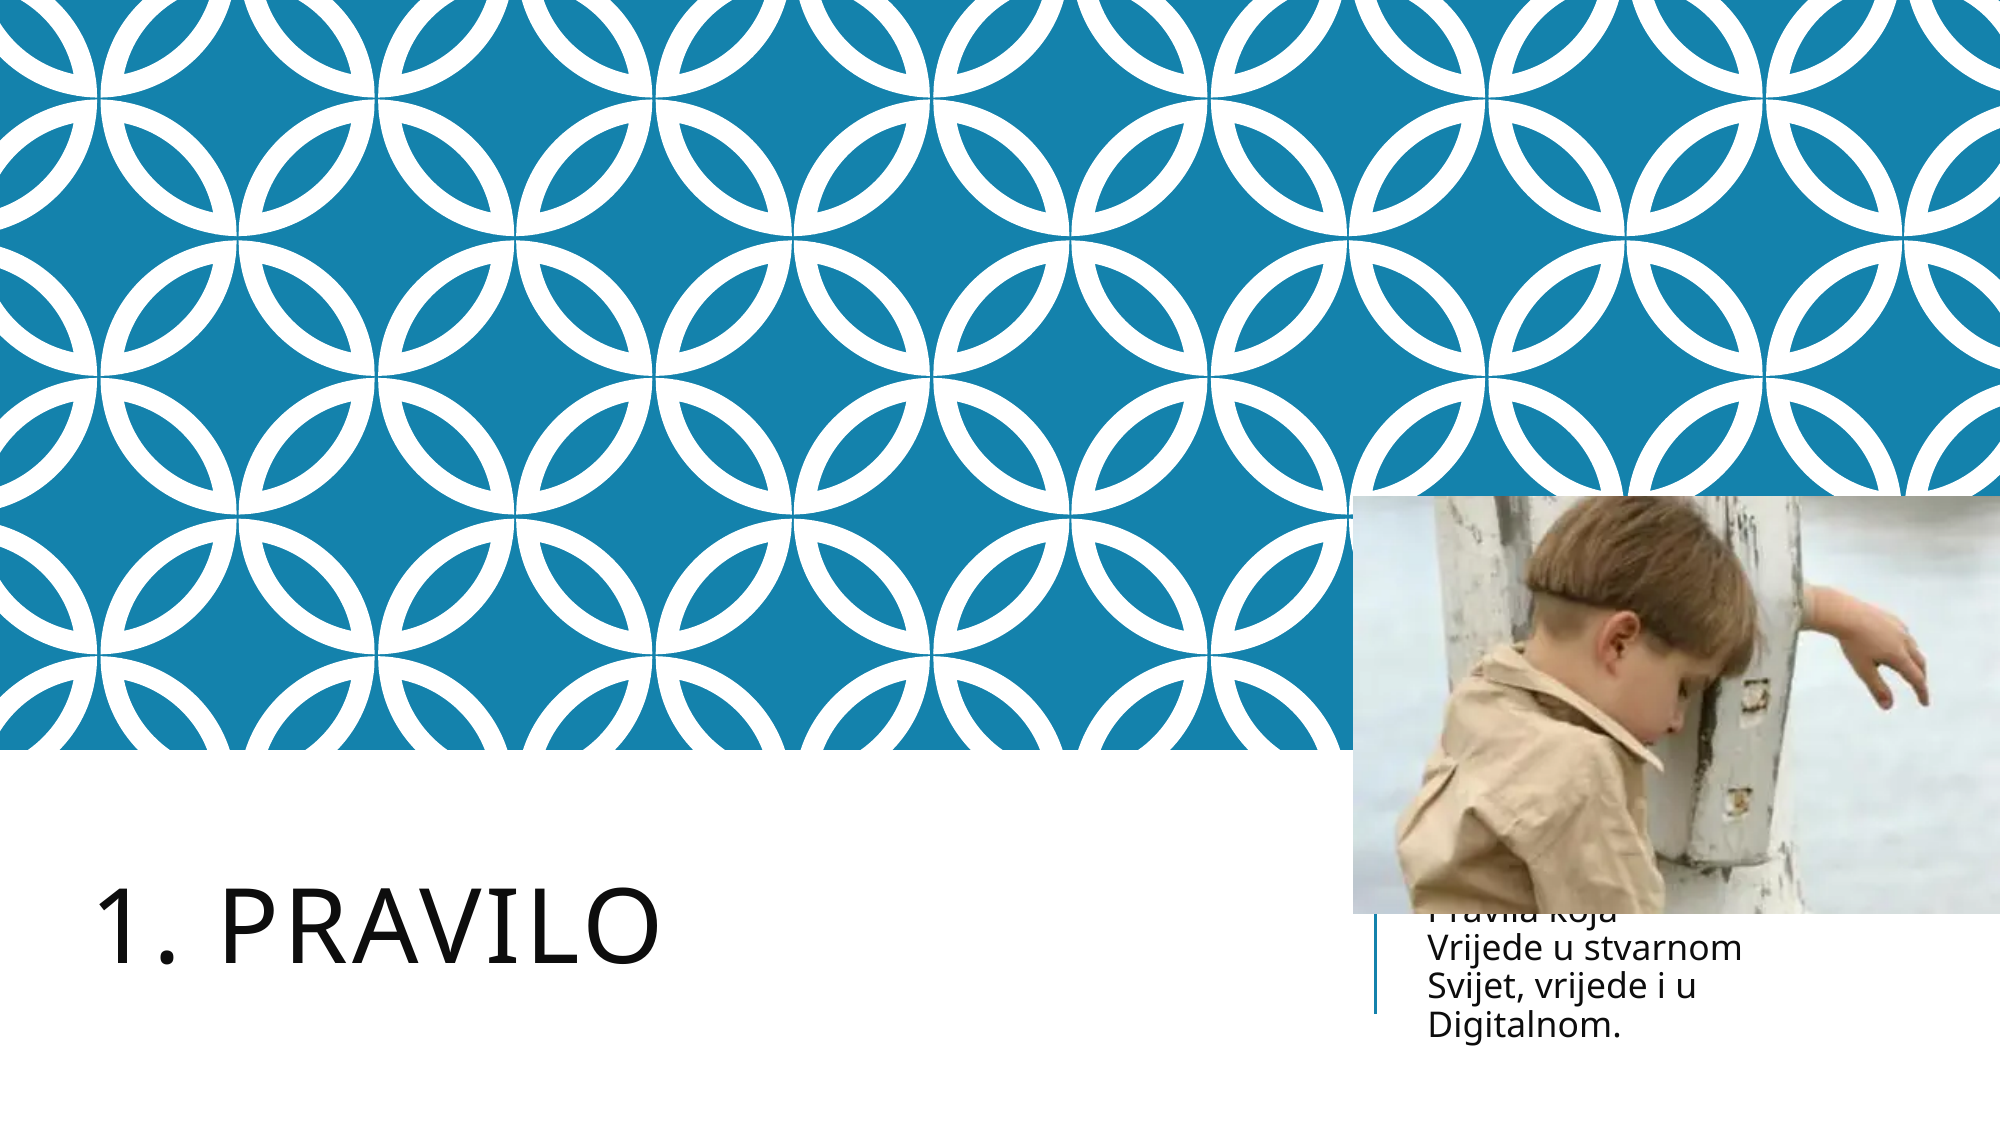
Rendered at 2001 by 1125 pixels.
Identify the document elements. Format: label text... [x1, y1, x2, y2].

subtitle Ne vrijeđajte osobe s kojima Komunicirate digitalno. Pravila koja Vrijede u stvarnom Svijet, vrijede i u Digitalnom. [1412, 914, 1938, 1054]
picture [1353, 496, 2000, 914]
title 1. Pravilo [75, 813, 1351, 1054]
